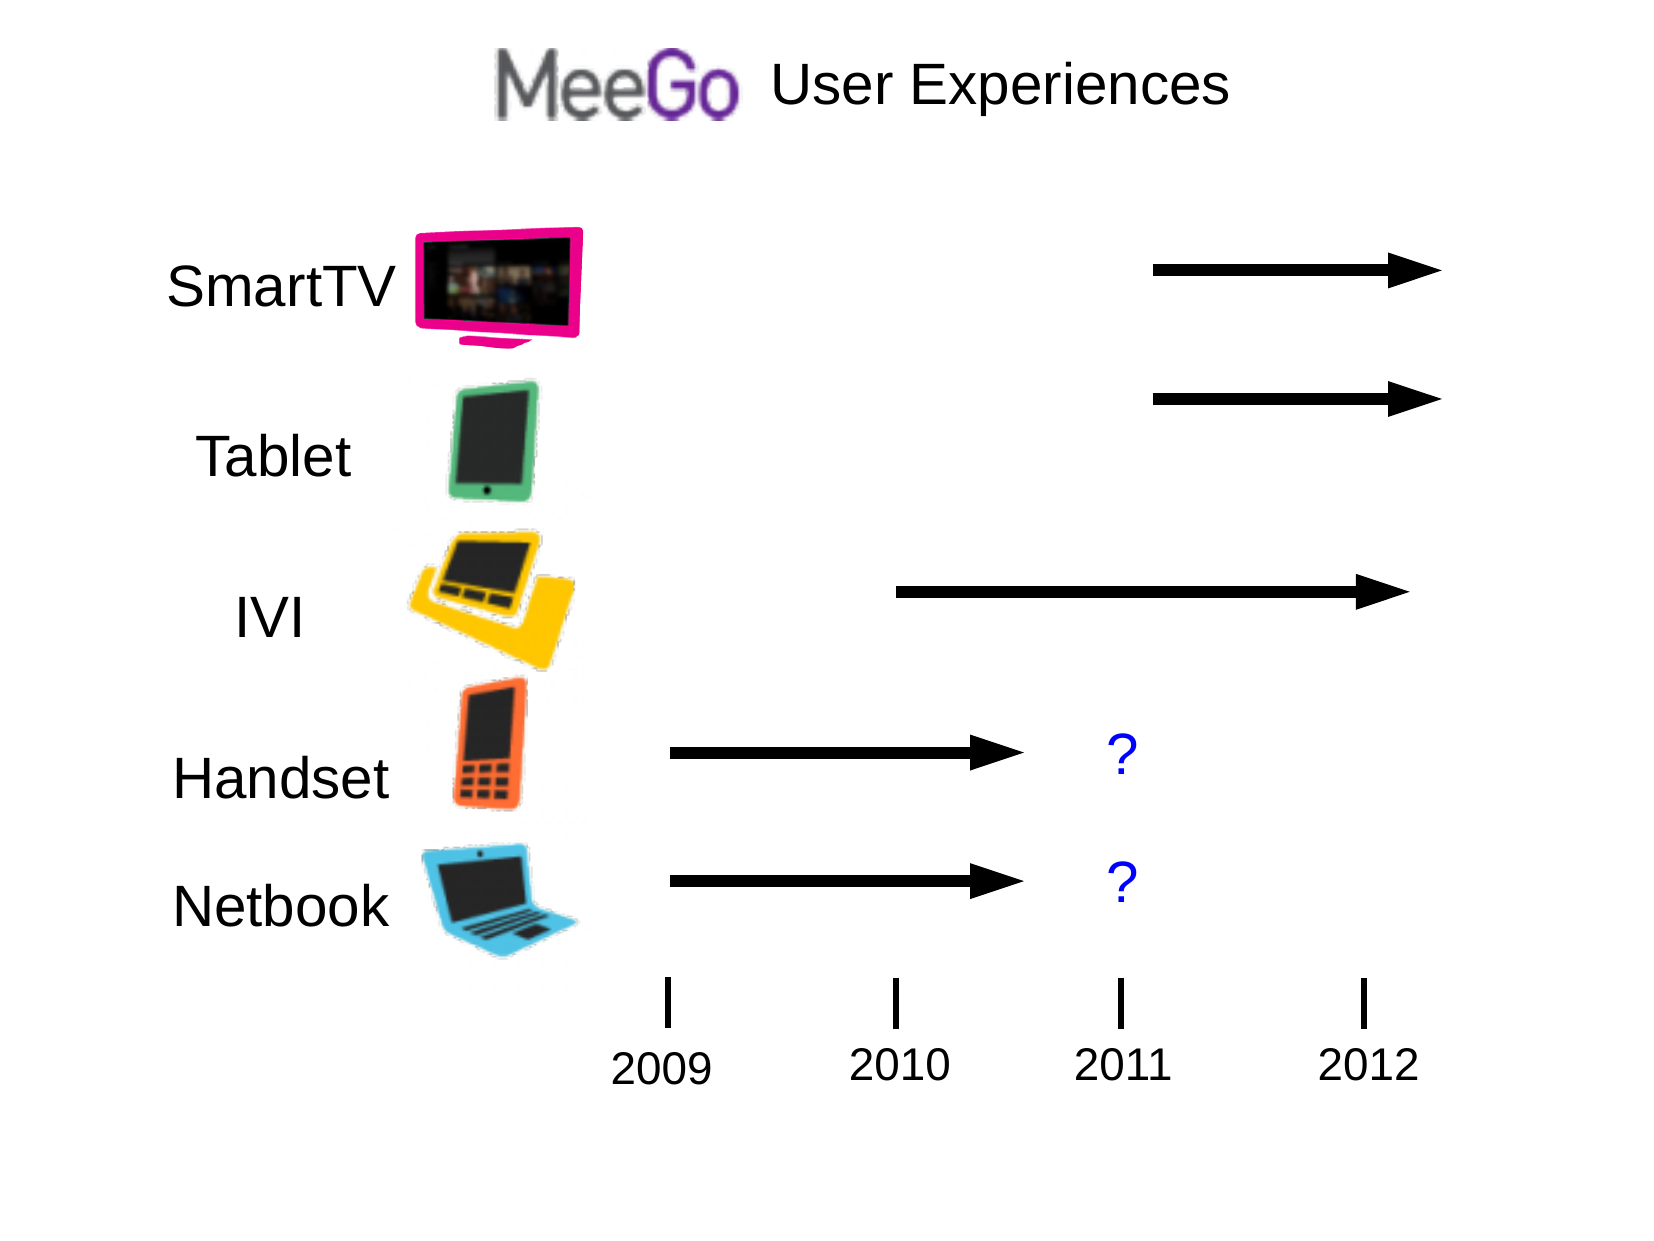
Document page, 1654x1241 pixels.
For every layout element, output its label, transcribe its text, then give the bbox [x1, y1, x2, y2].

text_box 2010 [831, 1028, 974, 1103]
text_box IVI [216, 574, 324, 661]
text_box User Experiences [750, 38, 1253, 131]
text_box 2009 [592, 1032, 759, 1107]
text_box Handset [154, 735, 408, 821]
text_box ? [1088, 839, 1157, 926]
text_box SmartTV [148, 243, 415, 330]
text_box ? [1088, 711, 1157, 797]
text_box 2011 [1056, 1028, 1199, 1103]
picture [493, 48, 743, 121]
picture [387, 221, 602, 993]
text_box 2012 [1299, 1028, 1466, 1103]
text_box Tablet [177, 413, 376, 500]
text_box Netbook [154, 863, 408, 950]
